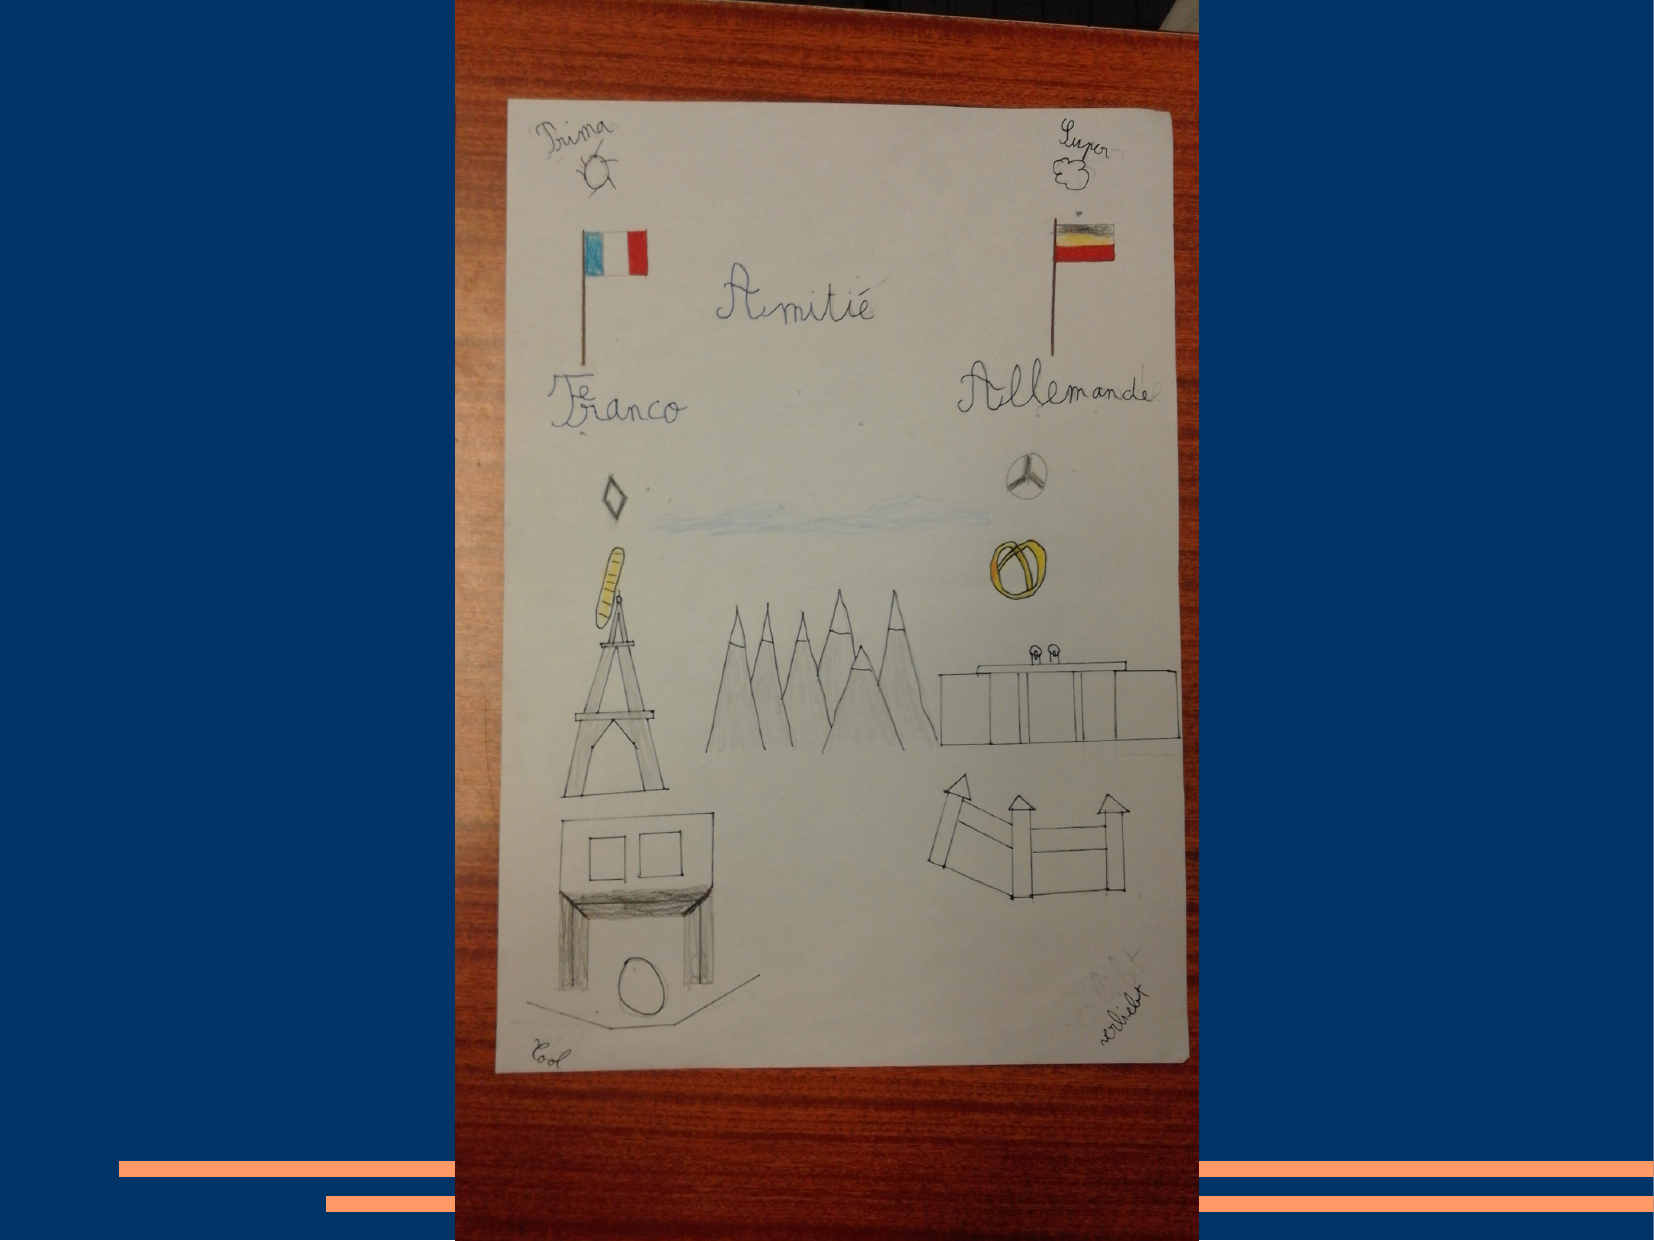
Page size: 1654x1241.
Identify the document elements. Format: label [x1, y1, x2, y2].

picture [454, 0, 1199, 1241]
